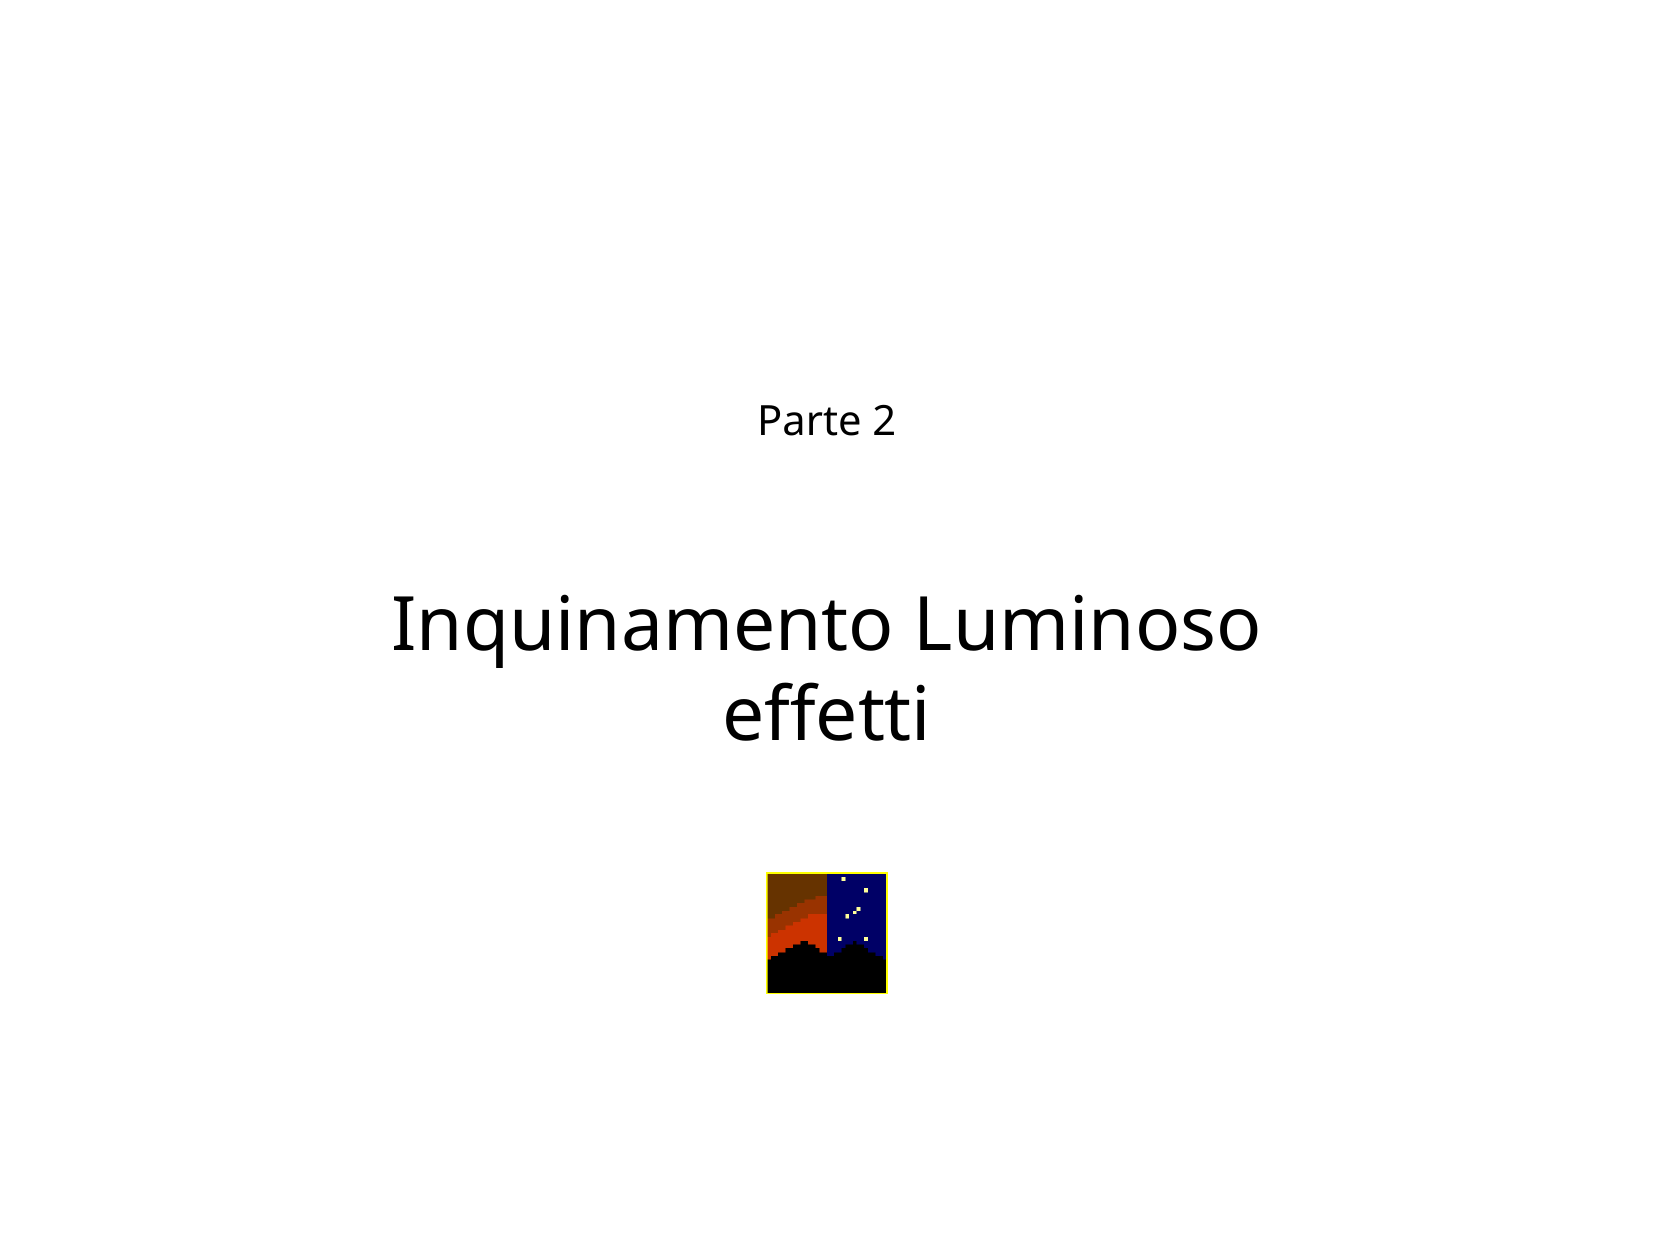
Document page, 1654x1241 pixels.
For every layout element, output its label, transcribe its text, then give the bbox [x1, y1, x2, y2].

text_box Inquinamento Luminoso effetti [0, 567, 1654, 763]
text_box Parte 2 [296, 385, 1358, 452]
chart [767, 874, 886, 993]
